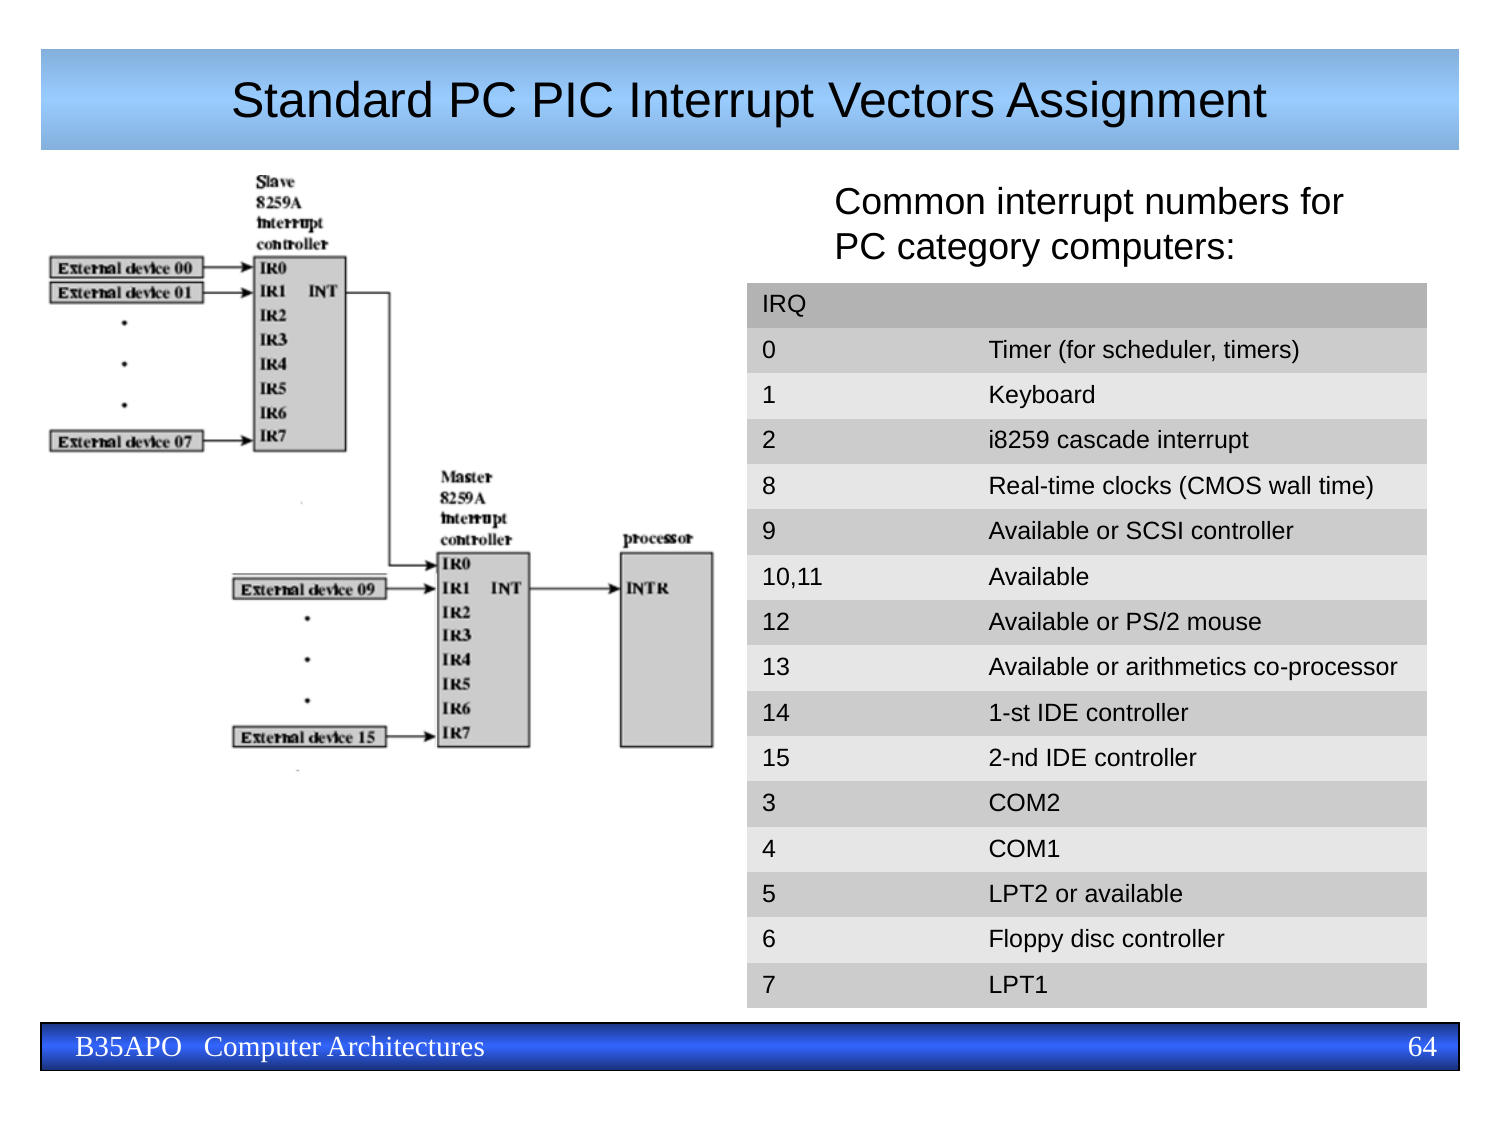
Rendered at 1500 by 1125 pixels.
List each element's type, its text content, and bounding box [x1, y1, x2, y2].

table_cell Available [974, 555, 1427, 600]
table_header [974, 283, 1427, 328]
table_cell 5 [747, 872, 974, 917]
text_box Common interrupt numbers for PC category computers: [819, 169, 1394, 275]
table_cell COM2 [974, 781, 1427, 827]
table_cell 6 [747, 917, 974, 963]
table_cell 14 [747, 691, 974, 736]
table_cell 13 [747, 645, 974, 691]
table_cell 7 [747, 963, 974, 1008]
table_cell COM1 [974, 827, 1427, 872]
table_cell Available or PS/2 mouse [974, 600, 1427, 645]
table_cell 1-st IDE controller [974, 691, 1427, 736]
table_cell Floppy disc controller [974, 917, 1427, 963]
table_cell 2 [747, 419, 974, 464]
table_header IRQ [747, 283, 974, 328]
table_cell 2-nd IDE controller [974, 736, 1427, 781]
table_cell 4 [747, 827, 974, 872]
table_cell Keyboard [974, 373, 1427, 419]
title Standard PC PIC Interrupt Vectors Assignment [41, 49, 1459, 150]
table_cell 0 [747, 328, 974, 373]
table_cell 8 [747, 464, 974, 509]
picture [46, 175, 723, 774]
table_cell LPT2 or available [974, 872, 1427, 917]
table_cell 3 [747, 781, 974, 827]
table_cell Real-time clocks (CMOS wall time) [974, 464, 1427, 509]
table_cell Available or SCSI controller [974, 509, 1427, 555]
table_cell 9 [747, 509, 974, 555]
table_cell Available or arithmetics co-processor [974, 645, 1427, 691]
table_cell i8259 cascade interrupt [974, 419, 1427, 464]
table_cell 10,11 [747, 555, 974, 600]
table_cell 15 [747, 736, 974, 781]
table_cell 1 [747, 373, 974, 419]
table_cell LPT1 [974, 963, 1427, 1008]
table_cell 12 [747, 600, 974, 645]
table_cell Timer (for scheduler, timers) [974, 328, 1427, 373]
